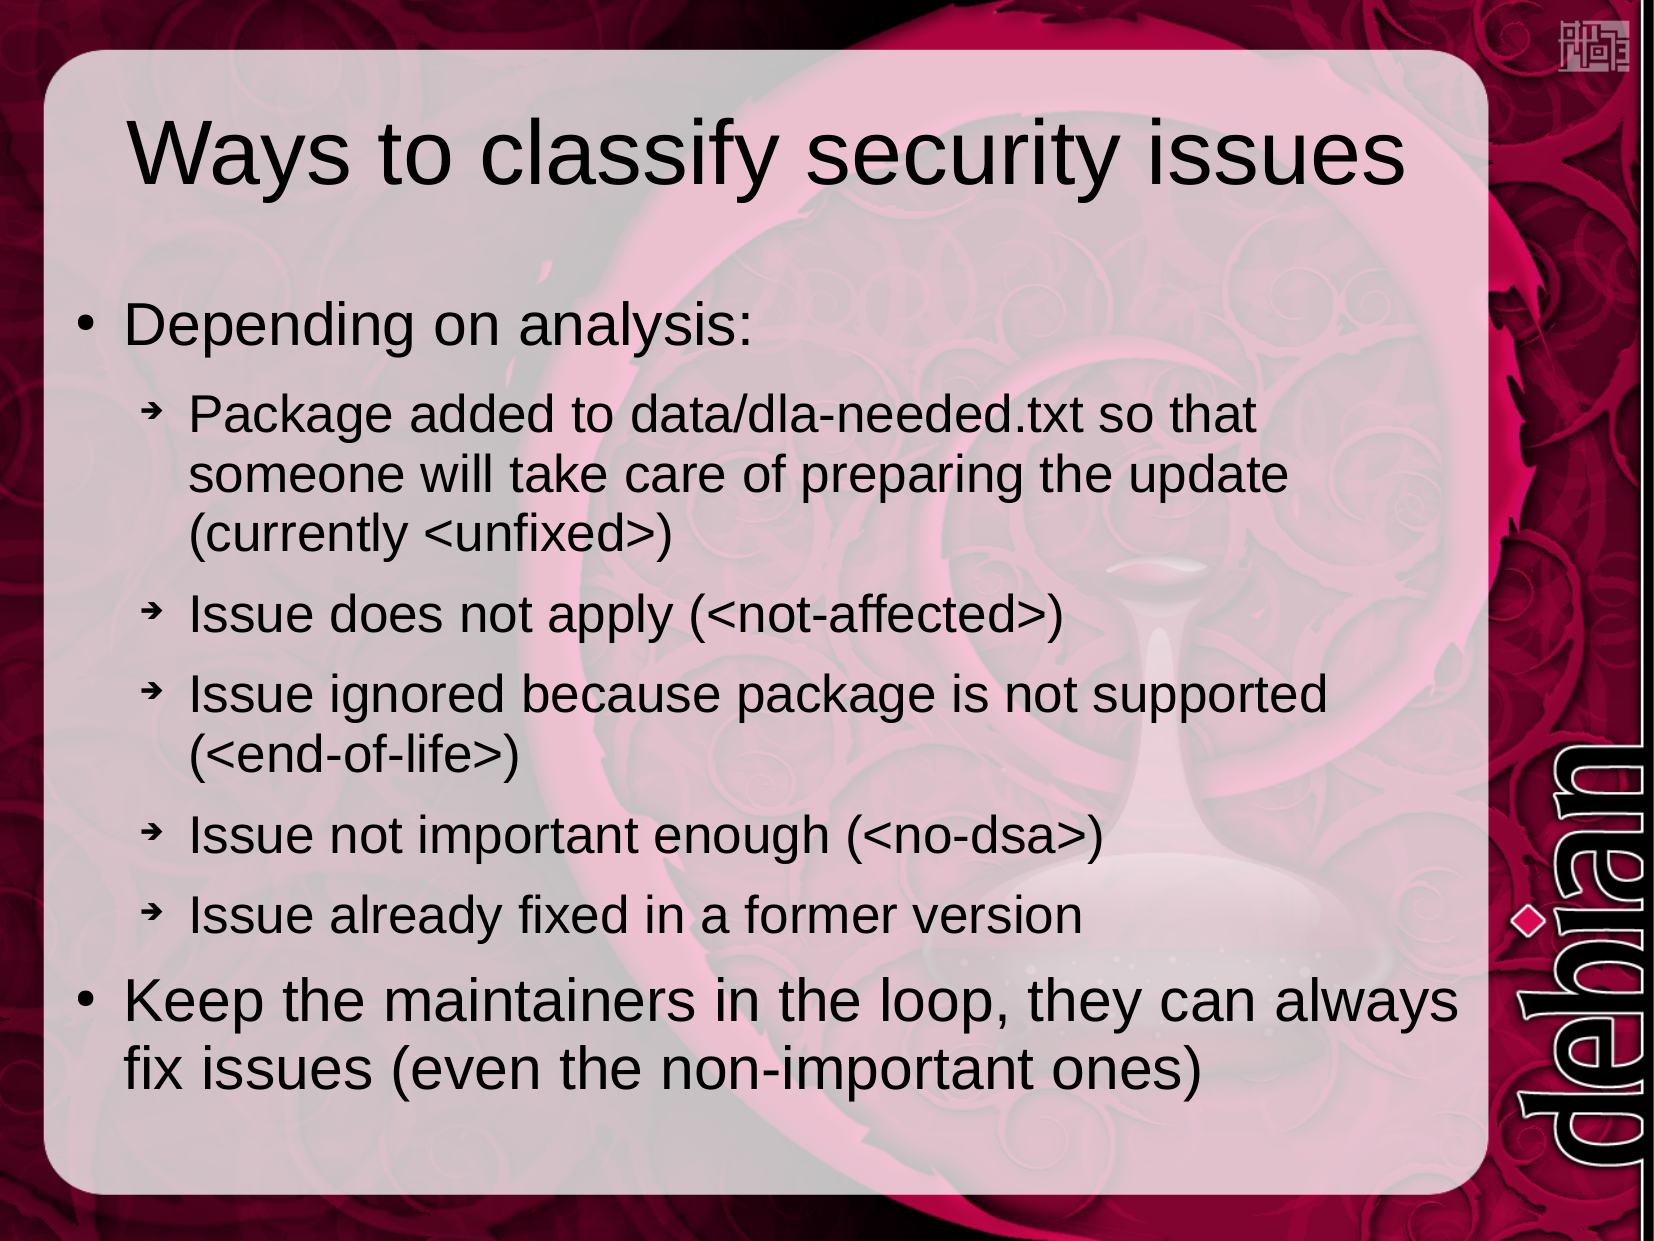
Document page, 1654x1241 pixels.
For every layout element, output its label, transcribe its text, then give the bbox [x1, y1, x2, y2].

list Depending on analysis: Package added to data/dla-needed.txt so that someone will take care of preparing the update (currently <unfixed>) Issue does not apply (<not-affected>) Issue ignored because package is not supported (<end-of-life>) Issue not important enough (<no-dsa>) Issue already fixed in a former version Keep the maintainers in the loop, they can always fix issues (even the non-important ones) [59, 290, 1477, 1109]
title Ways to classify security issues [59, 49, 1477, 257]
picture [0, 0, 1654, 1241]
